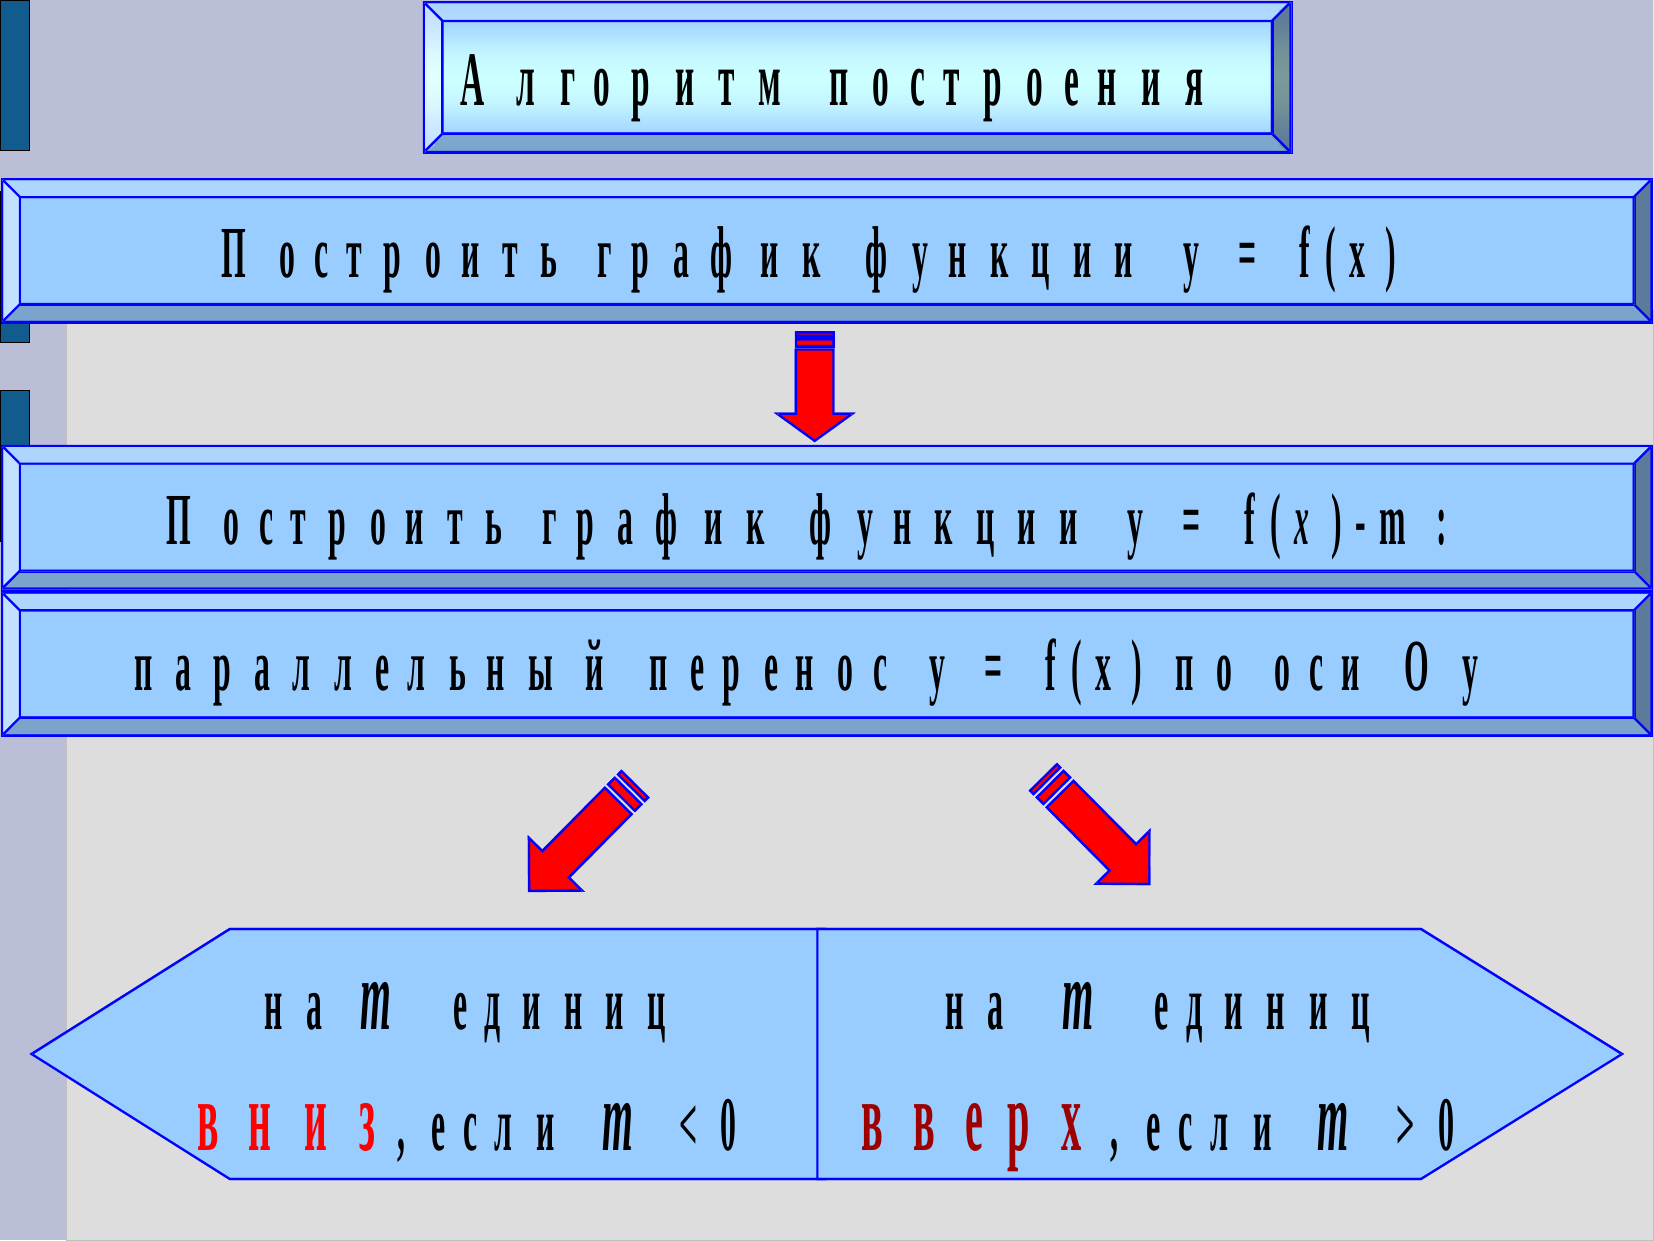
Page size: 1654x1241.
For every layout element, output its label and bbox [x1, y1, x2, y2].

picture [1028, 760, 1152, 886]
picture [0, 177, 1654, 324]
picture [413, 0, 1293, 155]
picture [526, 767, 650, 893]
picture [0, 330, 1654, 738]
picture [29, 899, 1625, 1182]
